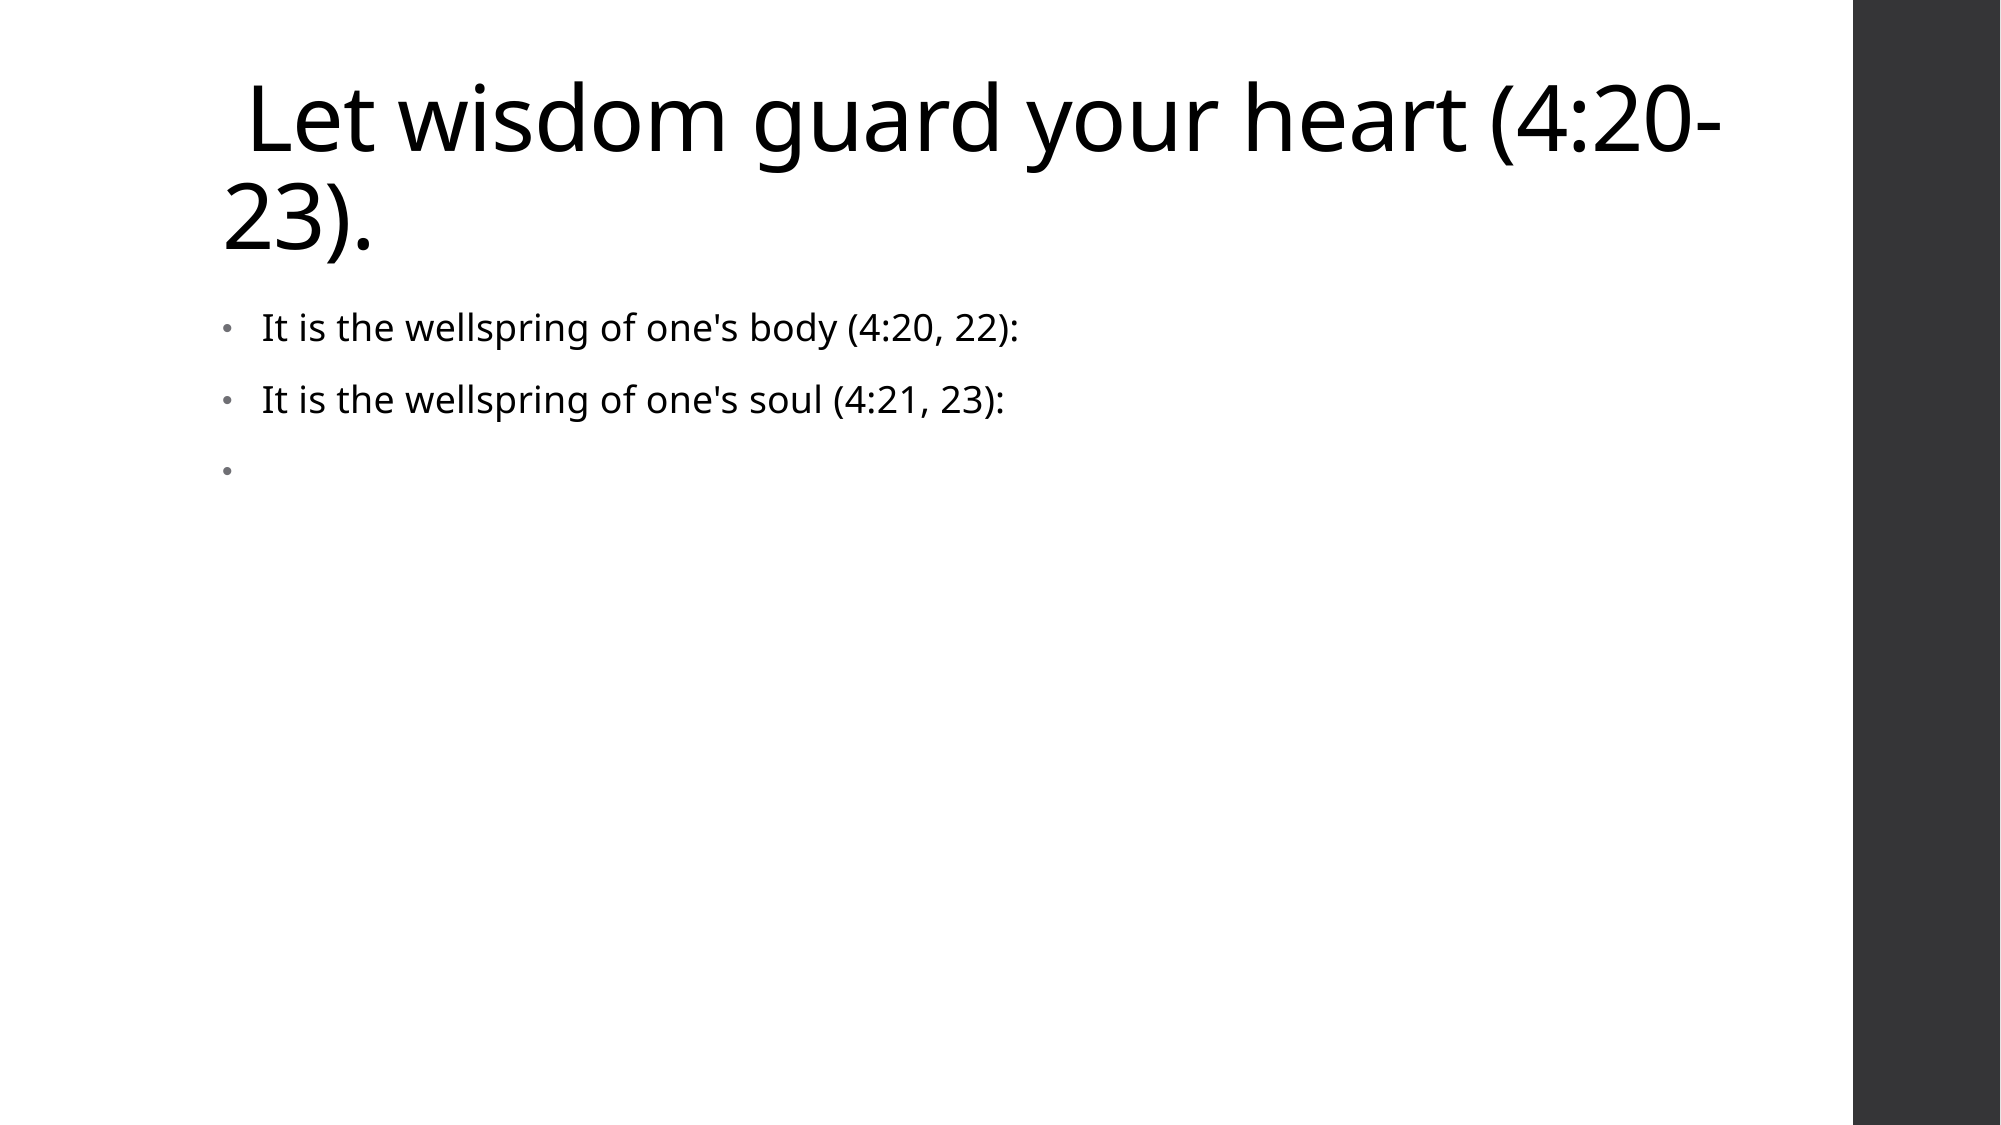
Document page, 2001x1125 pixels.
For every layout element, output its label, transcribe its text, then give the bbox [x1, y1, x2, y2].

title Let wisdom guard your heart (4:20-23). [206, 60, 1797, 278]
list It is the wellspring of one's body (4:20, 22): It is the wellspring of one's soul (4:21, 23): [206, 299, 1617, 1014]
